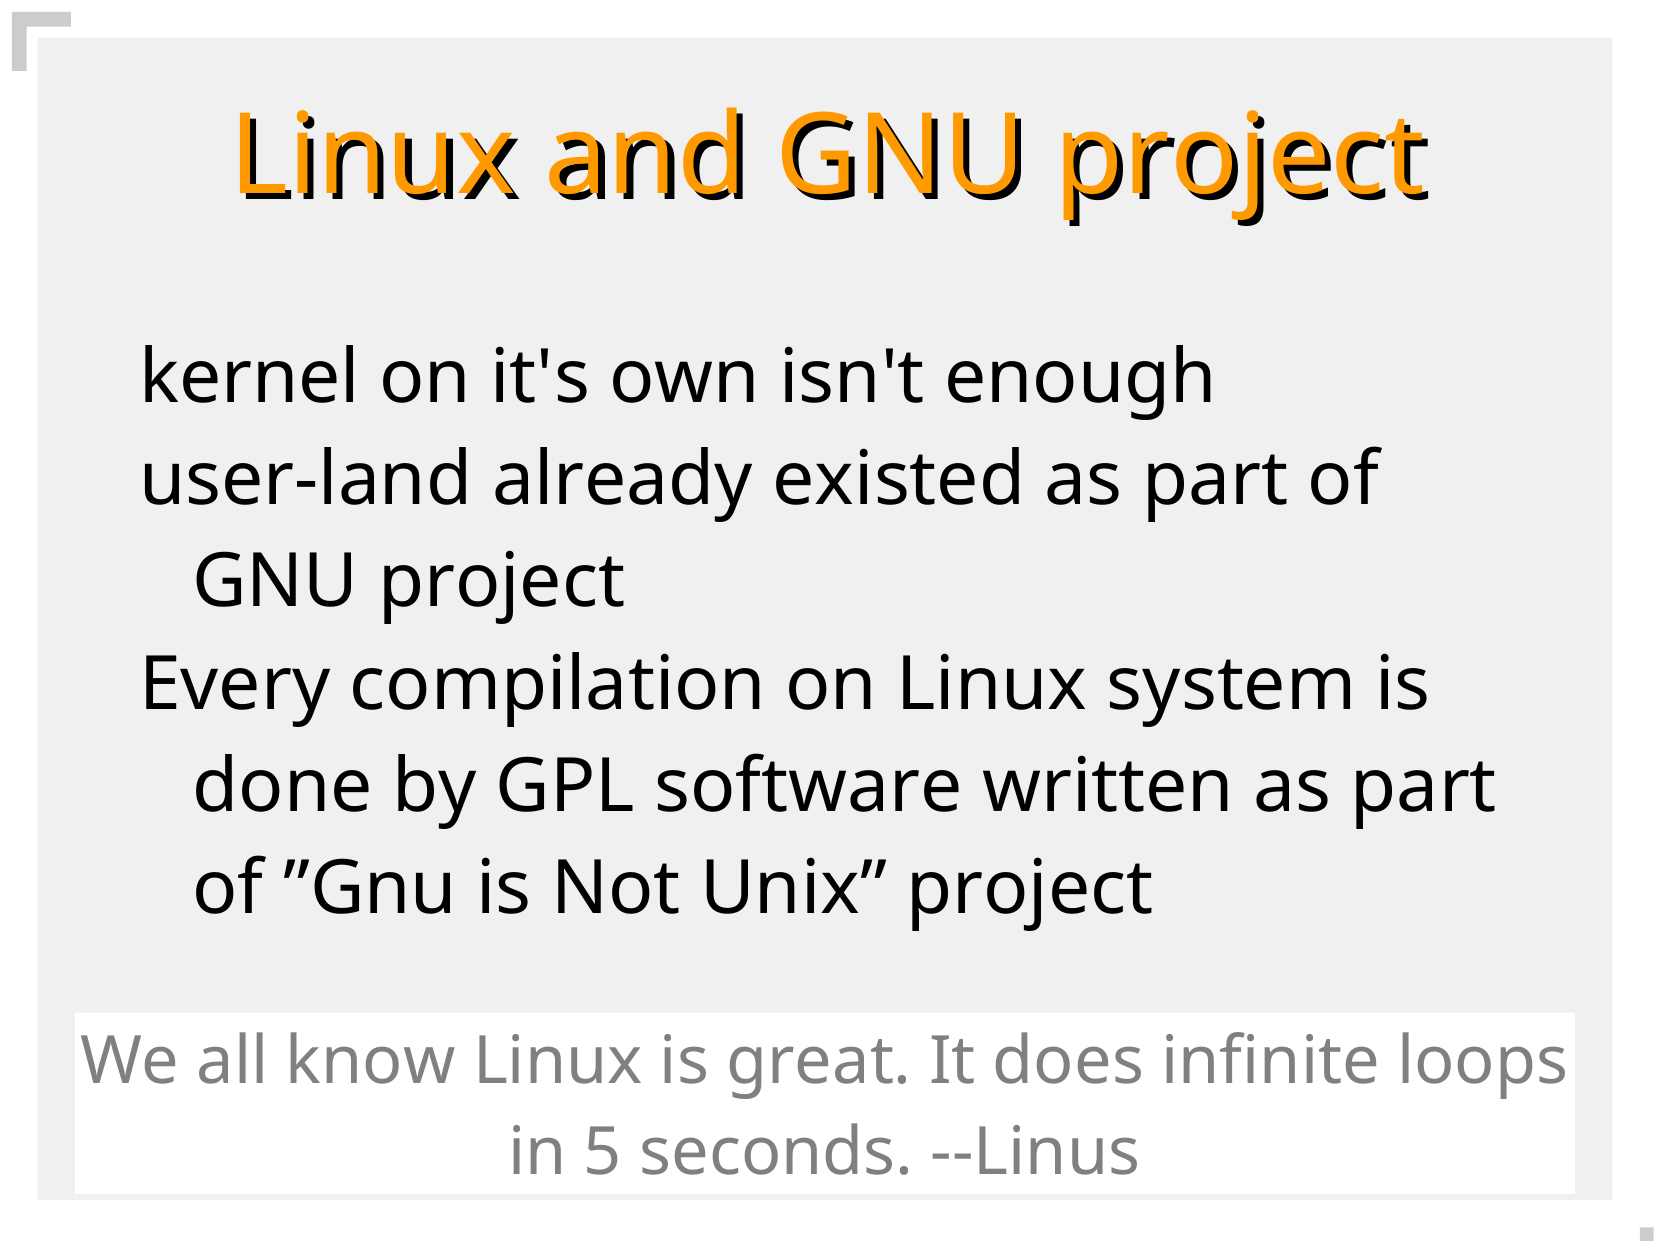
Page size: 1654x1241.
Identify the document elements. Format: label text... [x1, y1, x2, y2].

title Linux and GNU project [121, 46, 1534, 254]
text_box We all know Linux is great. It does infinite loops in 5 seconds. --Linus [75, 1012, 1576, 1163]
list kernel on it's own isn't enough user-land already existed as part of GNU project Every compilation on Linux system is done by GPL software written as part of ”Gnu is Not Unix” project [121, 322, 1561, 1012]
